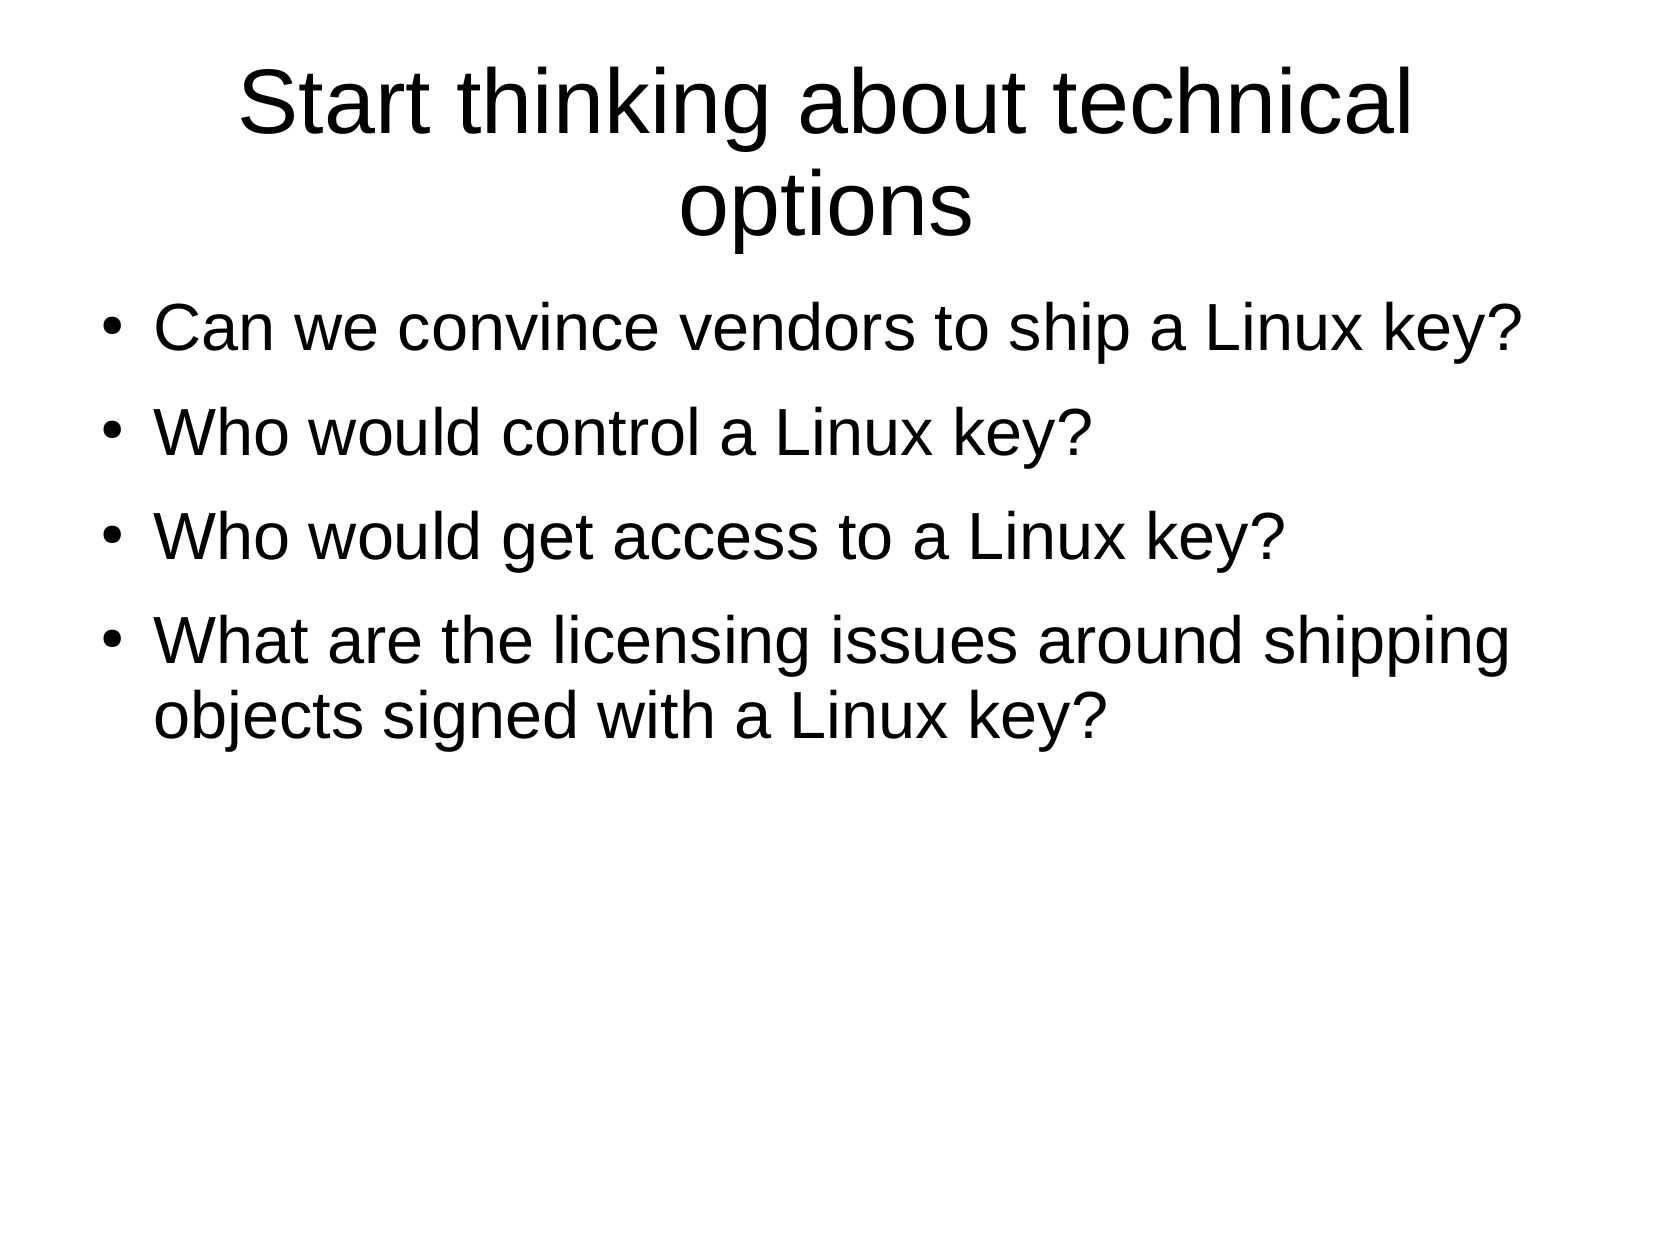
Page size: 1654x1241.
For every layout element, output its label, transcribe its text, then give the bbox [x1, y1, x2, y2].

title Start thinking about technical options [82, 49, 1571, 257]
list Can we convince vendors to ship a Linux key? Who would control a Linux key? Who would get access to a Linux key? What are the licensing issues around shipping objects signed with a Linux key? [82, 290, 1538, 1010]
